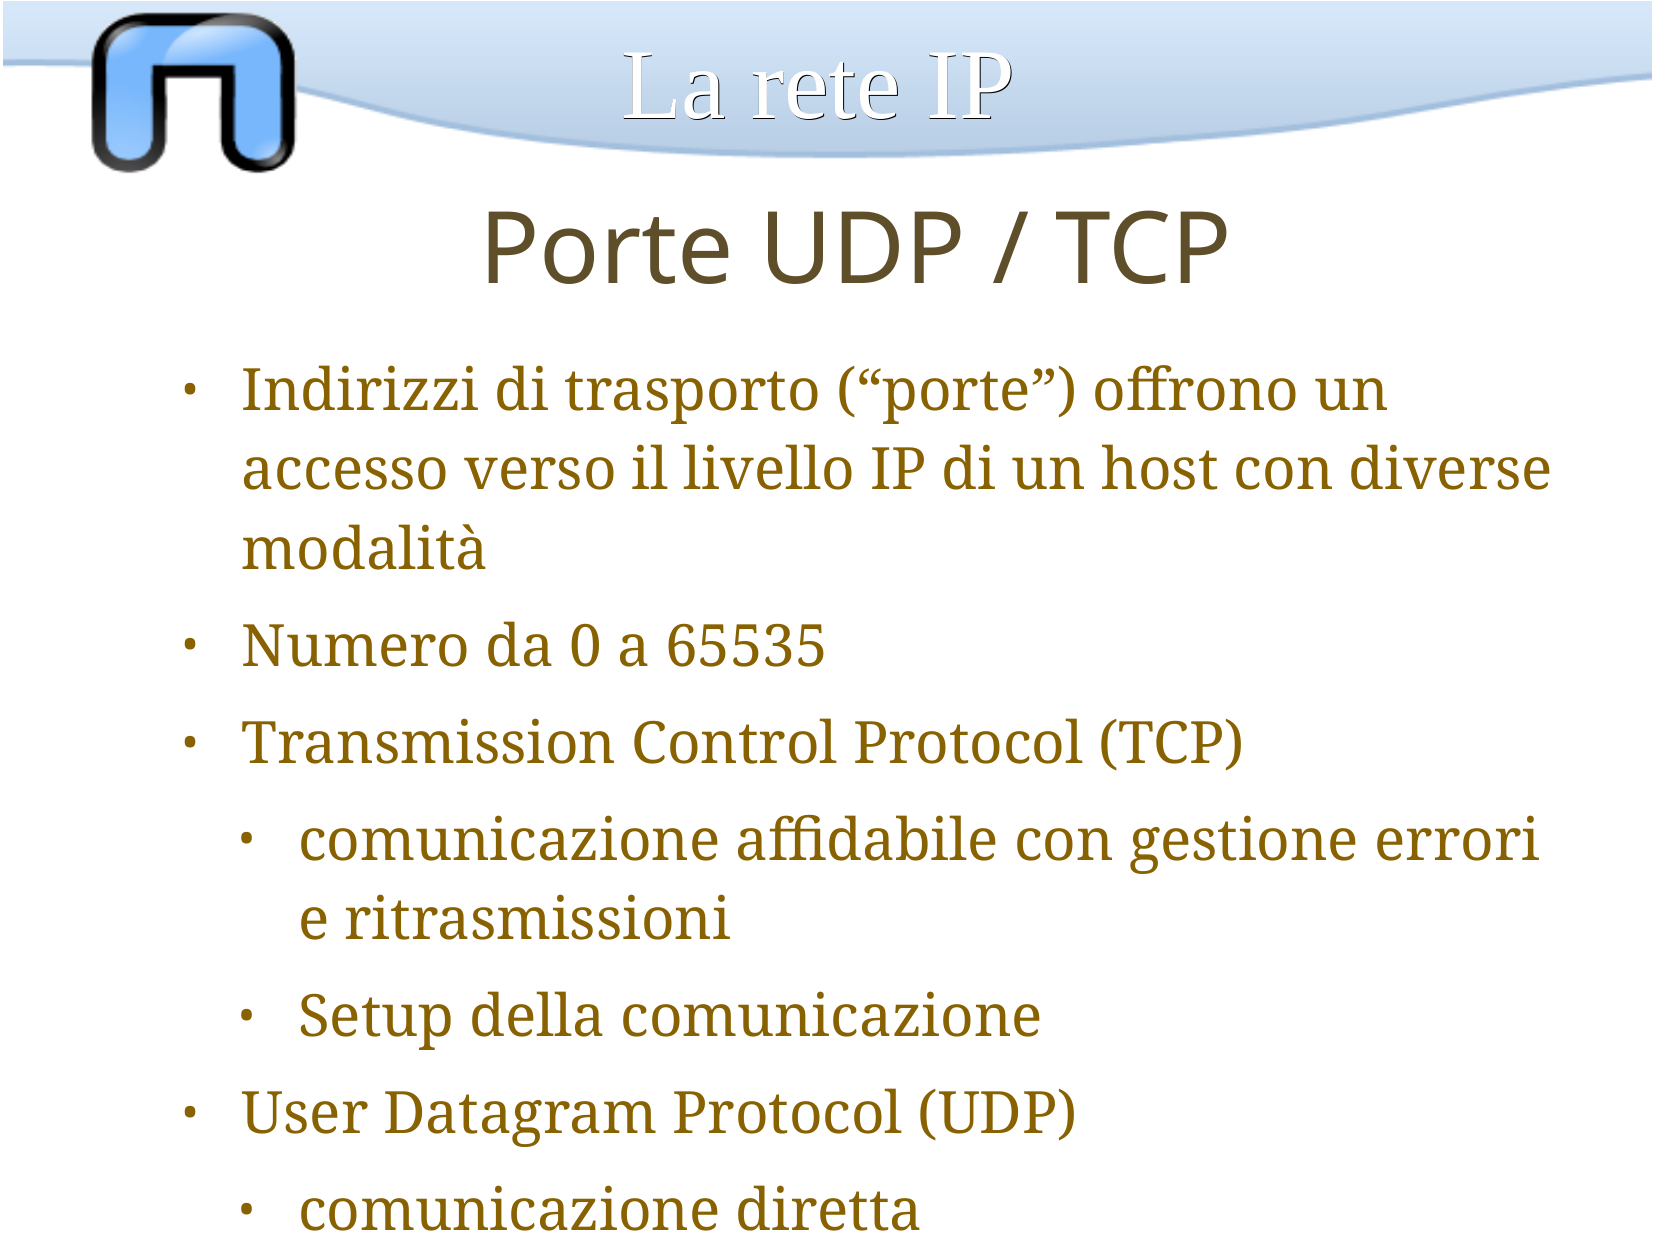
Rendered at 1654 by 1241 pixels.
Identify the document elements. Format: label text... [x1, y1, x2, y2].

title Porte UDP / TCP [147, 82, 1565, 408]
list Indirizzi di trasporto (“porte”) offrono un accesso verso il livello IP di un host con diverse modalità Numero da 0 a 65535 Transmission Control Protocol (TCP) comunicazione affidabile con gestione errori e ritrasmissioni Setup della comunicazione User Datagram Protocol (UDP) comunicazione diretta più snello, controllo a livello superiore (5+) [147, 408, 1565, 1235]
picture [0, 0, 1654, 1241]
text_box La rete IP [573, 29, 1063, 82]
